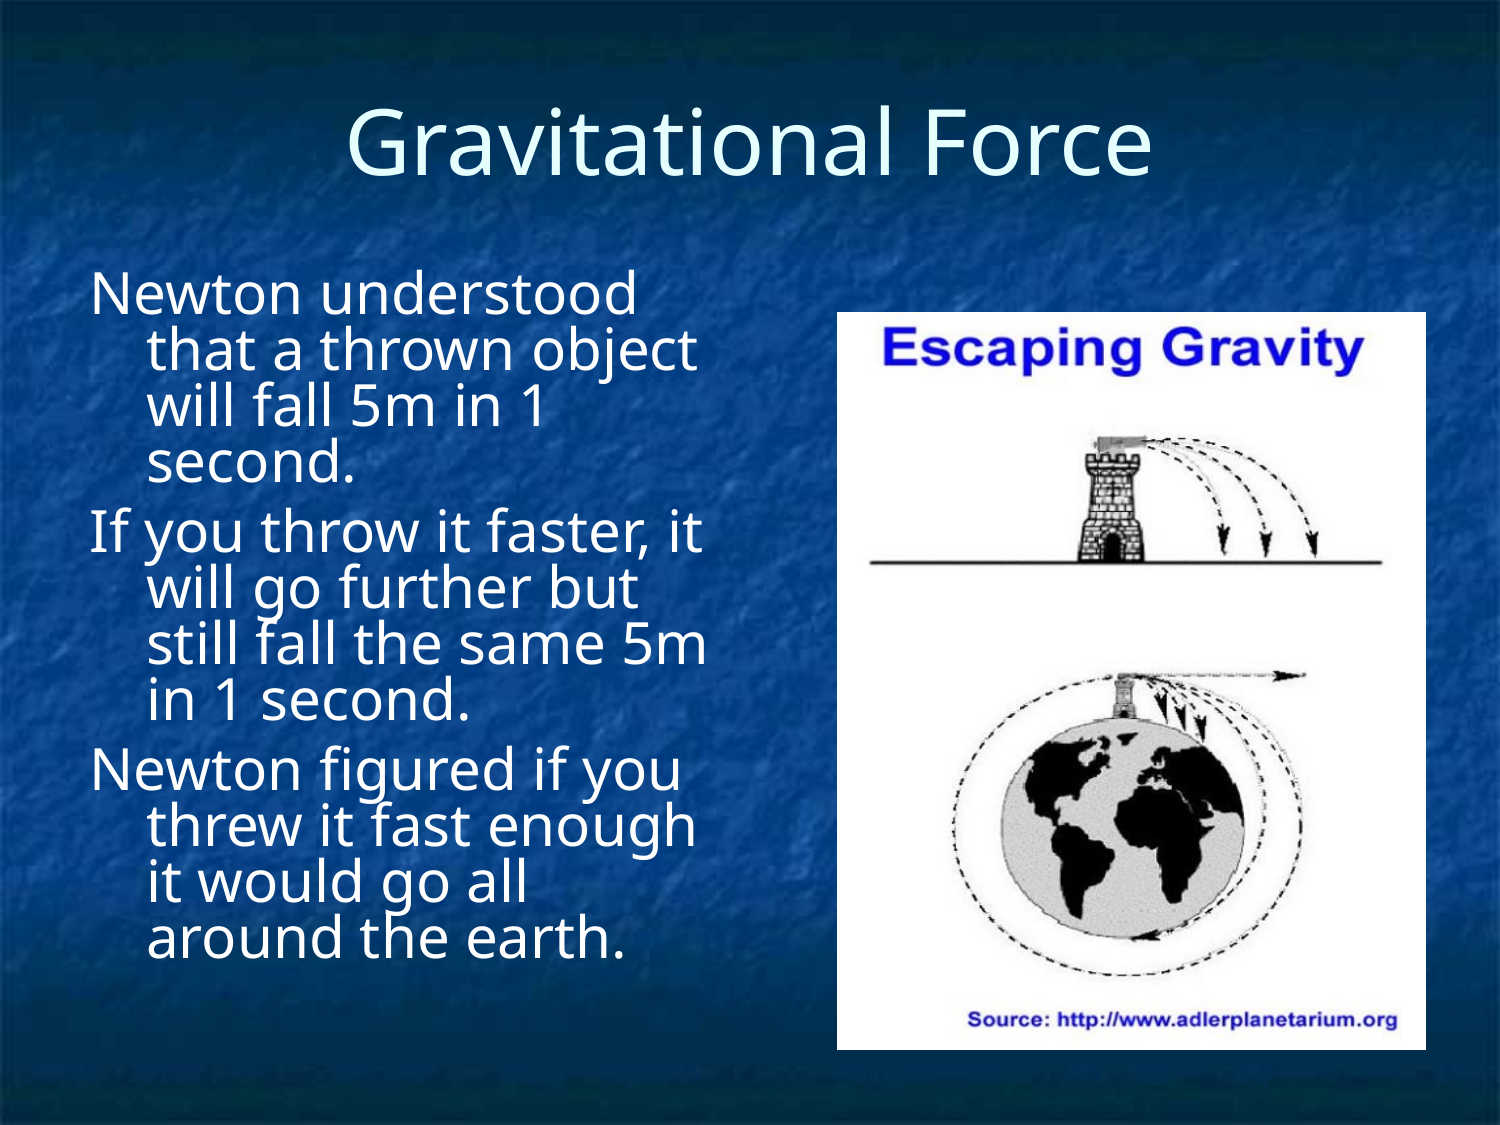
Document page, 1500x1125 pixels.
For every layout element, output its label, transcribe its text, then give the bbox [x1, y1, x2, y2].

list Newton understood that a thrown object will fall 5m in 1 second. If you throw it faster, it will go further but still fall the same 5m in 1 second. Newton figured if you threw it fast enough it would go all around the earth. [75, 262, 738, 1000]
picture [0, 0, 1500, 1125]
title Gravitational Force [75, 45, 1426, 233]
